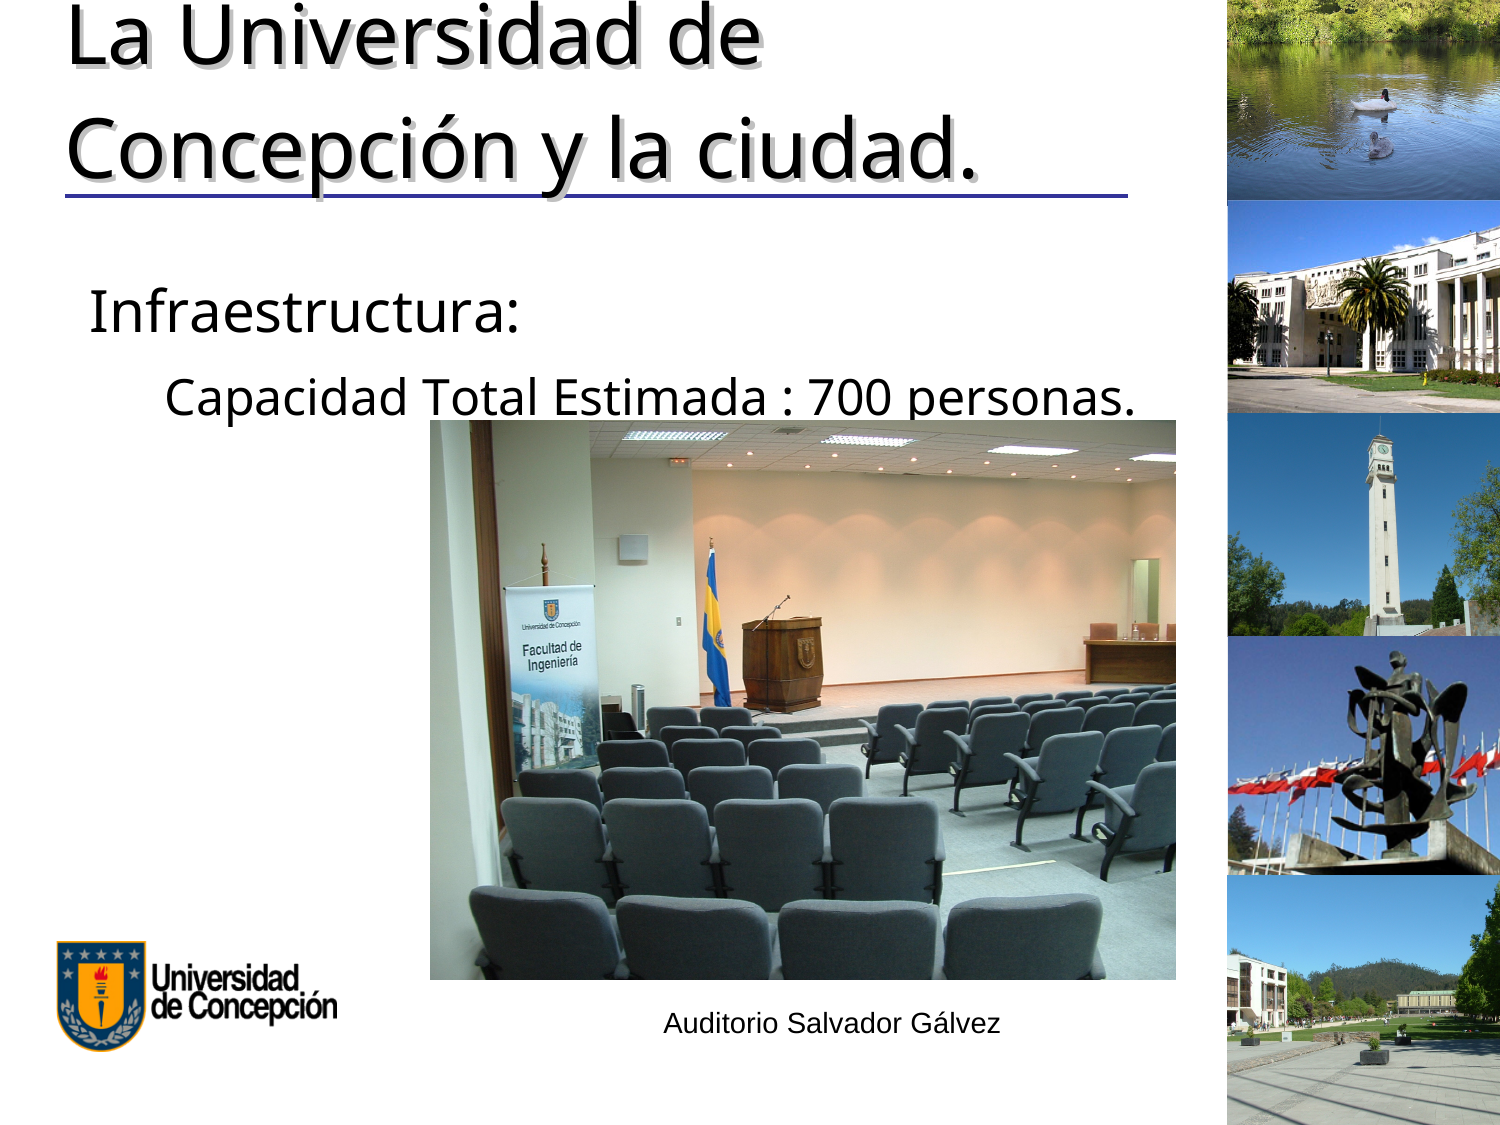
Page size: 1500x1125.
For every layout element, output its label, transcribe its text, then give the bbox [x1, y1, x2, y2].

picture [1227, 0, 1500, 1125]
picture [430, 420, 1176, 980]
list Infraestructura: Capacidad Total Estimada : 700 personas. [74, 262, 1223, 1006]
text_box Auditorio Salvador Gálvez [490, 999, 1176, 1048]
picture [56, 941, 337, 1052]
title La Universidad de Concepción y la ciudad. [49, 0, 1223, 198]
